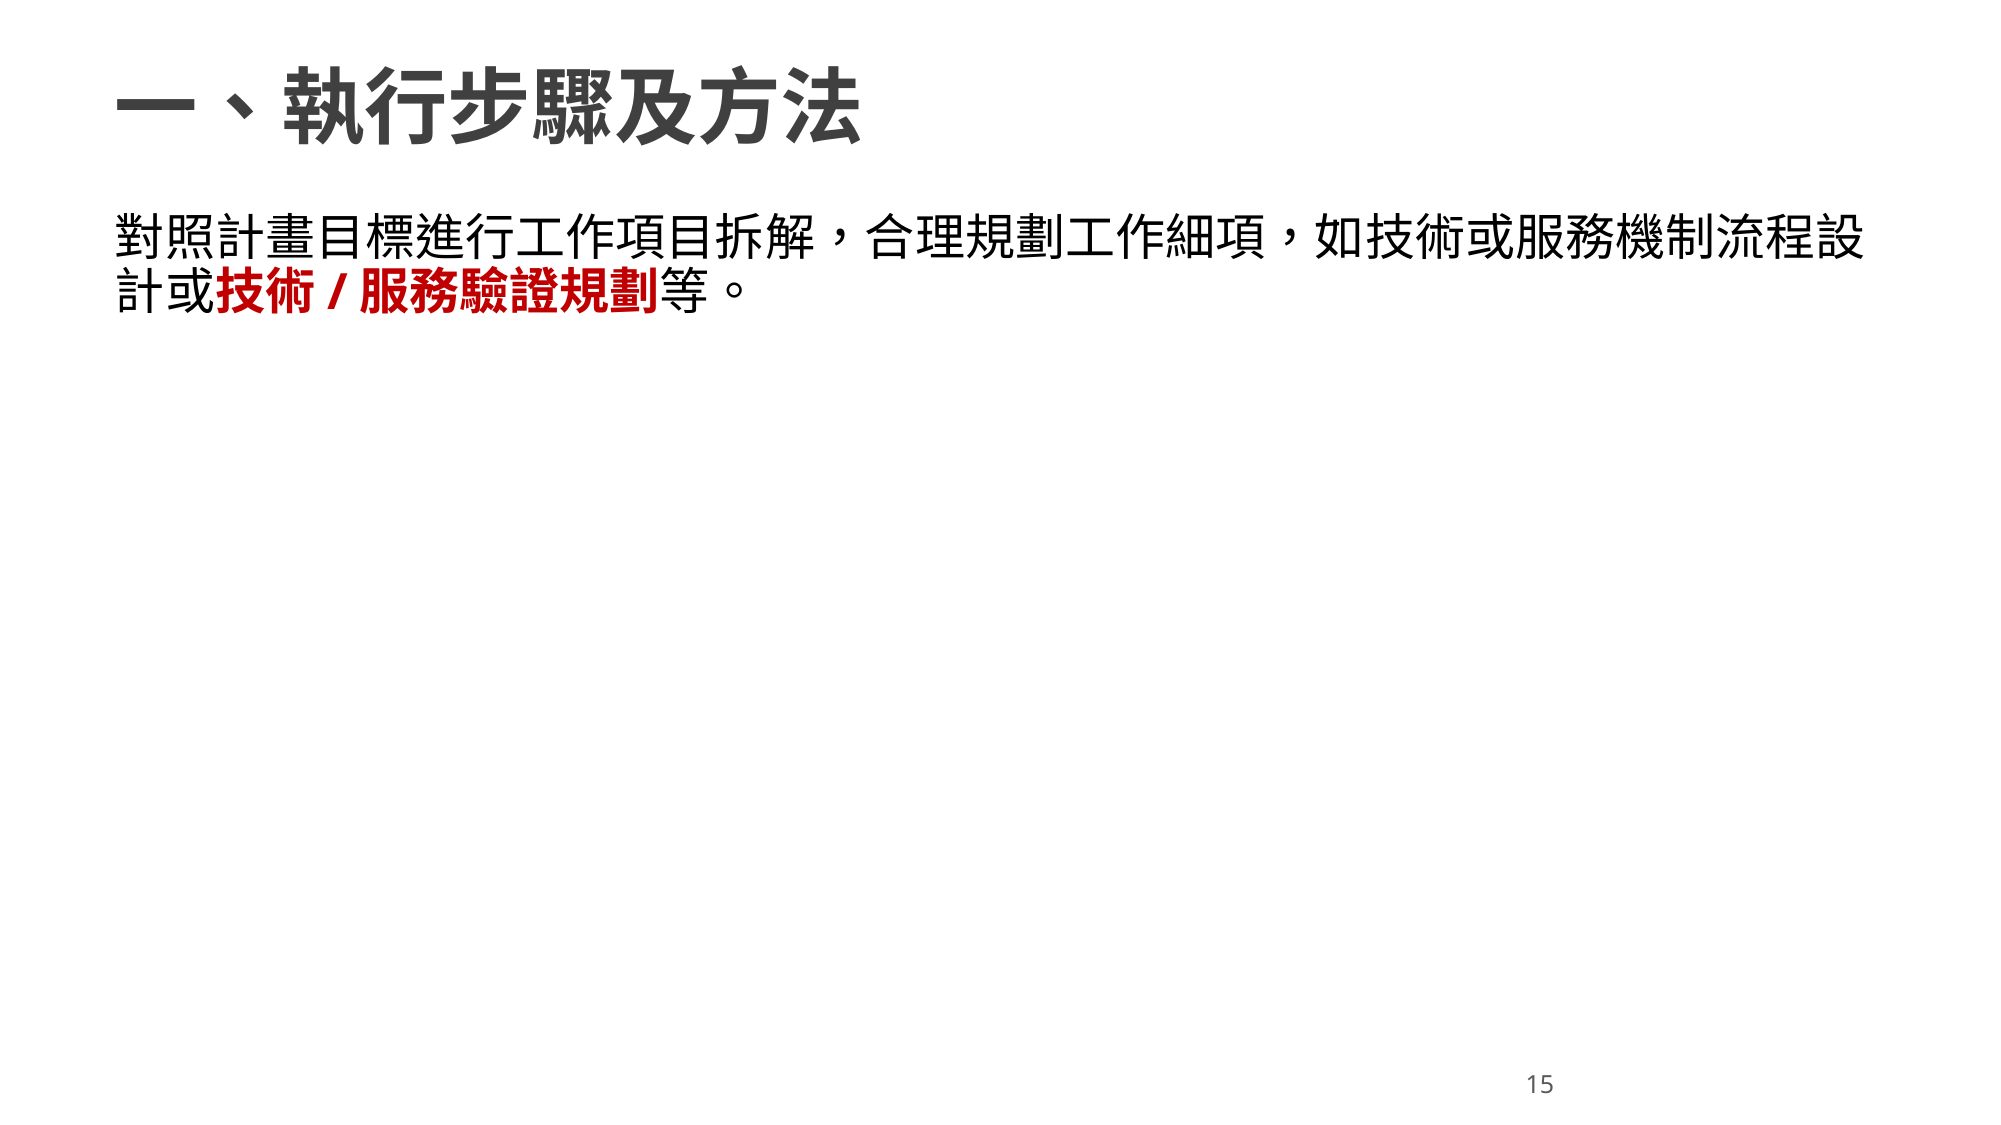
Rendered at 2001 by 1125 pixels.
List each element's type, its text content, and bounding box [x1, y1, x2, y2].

title 一、執行步驟及方法 [99, 56, 1900, 166]
text_box 對照計畫目標進行工作項目拆解，合理規劃工作細項，如技術或服務機制流程設計或技術/服務驗證規劃等。 [99, 204, 1900, 1005]
text_box <編號> [1510, 1061, 1961, 1097]
